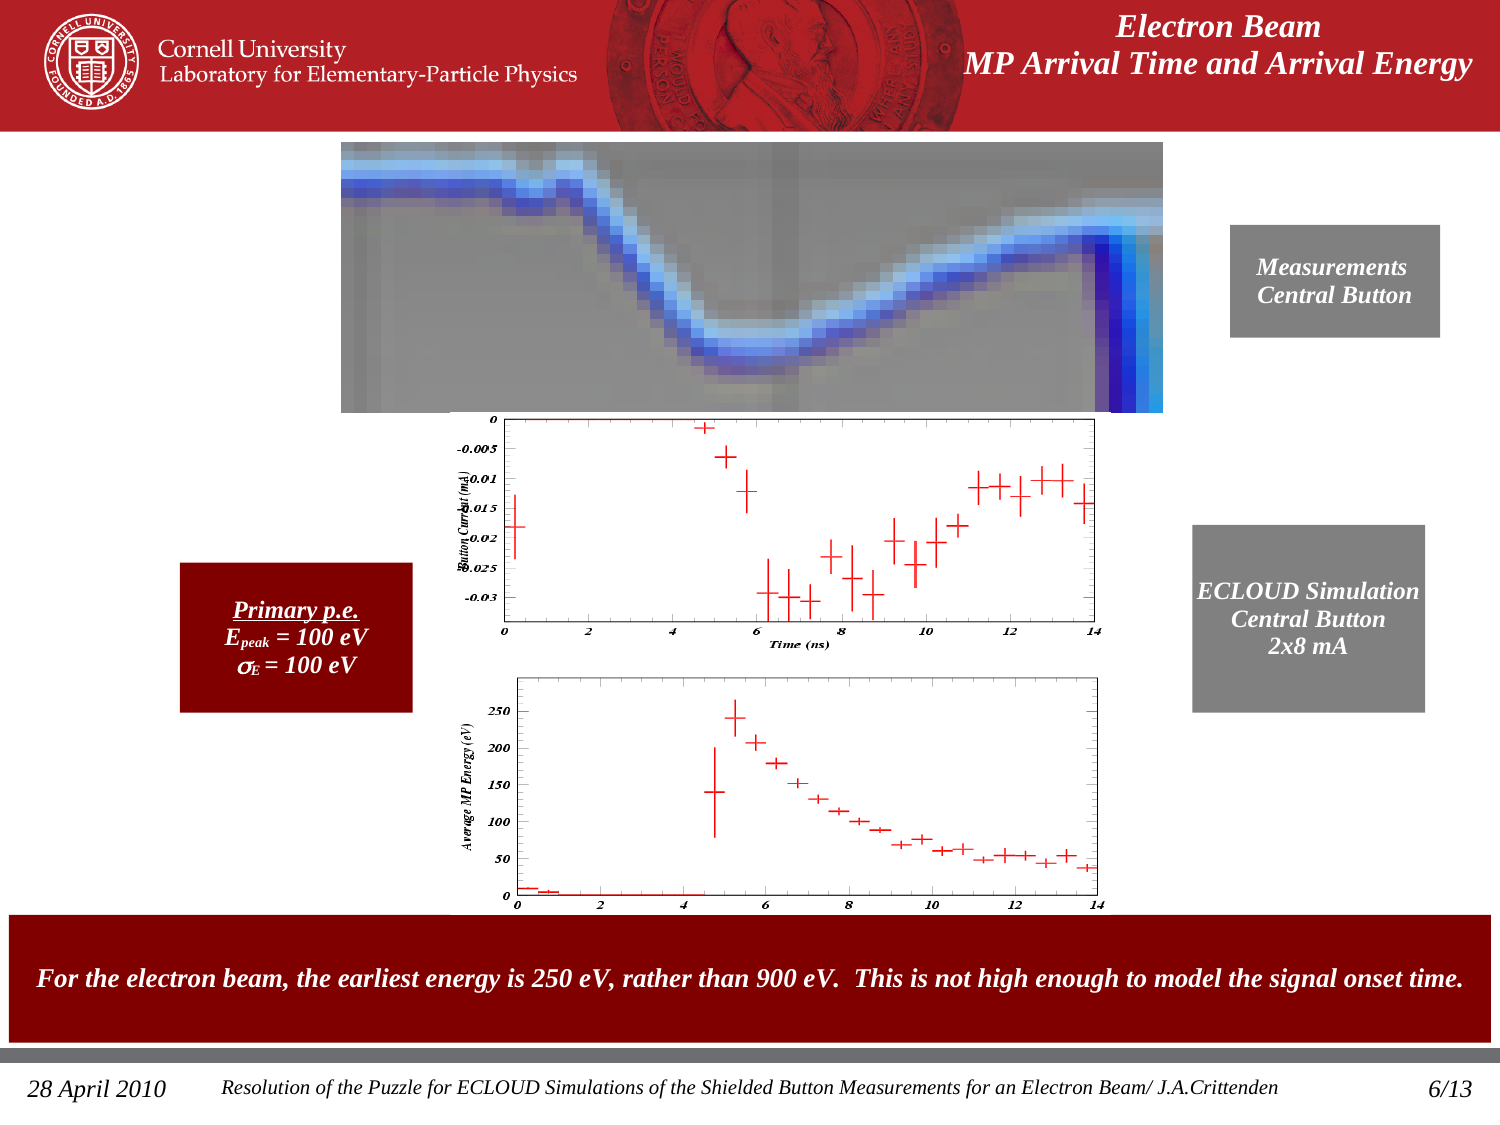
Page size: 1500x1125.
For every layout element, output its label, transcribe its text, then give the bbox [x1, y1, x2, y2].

picture [0, 0, 1500, 132]
text_box Measurements Central Button [1230, 224, 1441, 338]
text_box For the electron beam, the earliest energy is 250 eV, rather than 900 eV. This is not high enough to model the signal onset time. [8, 914, 1491, 1043]
picture [450, 674, 1111, 916]
picture [341, 142, 1163, 653]
text_box ECLOUD Simulation Central Button 2x8 mA [1192, 524, 1426, 713]
text_box Primary p.e. Epeak = 100 eV sE = 100 eV [179, 562, 413, 713]
text_box Electron Beam MP Arrival Time and Arrival Energy [937, 0, 1500, 113]
